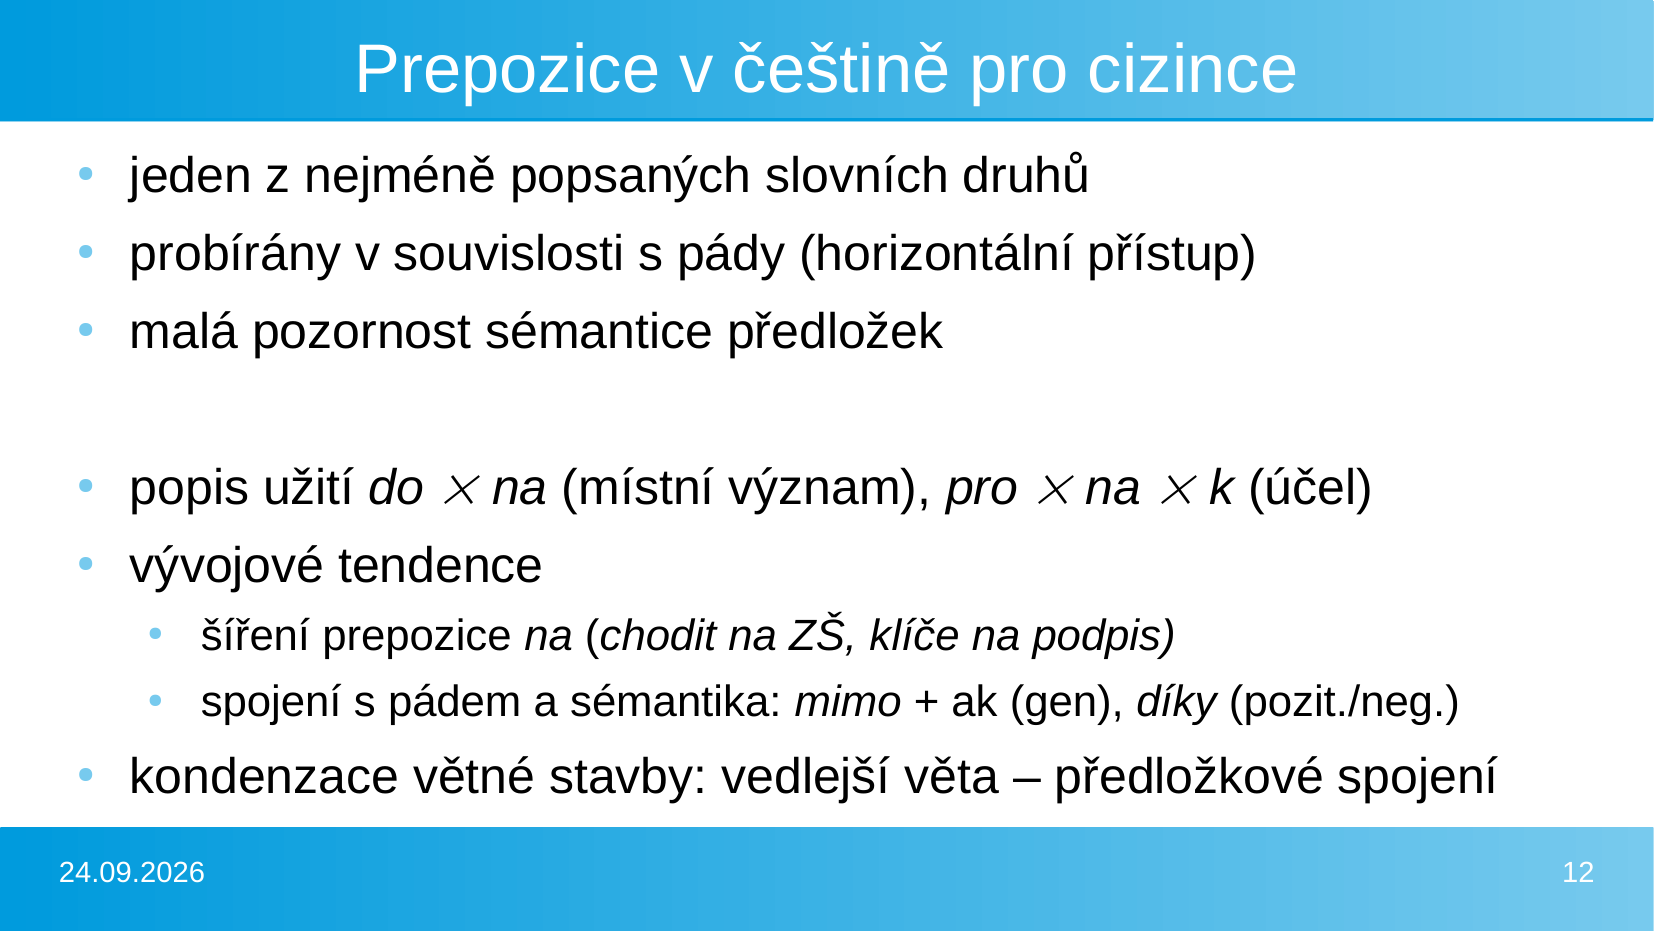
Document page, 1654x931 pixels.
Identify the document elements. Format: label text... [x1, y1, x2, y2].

title Prepozice v češtině pro cizince [59, 29, 1595, 108]
list jeden z nejméně popsaných slovních druhů probírány v souvislosti s pády (horizontální přístup) malá pozornost sémantice předložek popis užití do  na (místní význam), pro  na  k (účel) vývojové tendence šíření prepozice na (chodit na ZŠ, klíče na podpis) spojení s pádem a sémantika: mimo + ak (gen), díky (pozit./neg.) kondenzace větné stavby: vedlejší věta – předložkové spojení [59, 147, 1595, 827]
